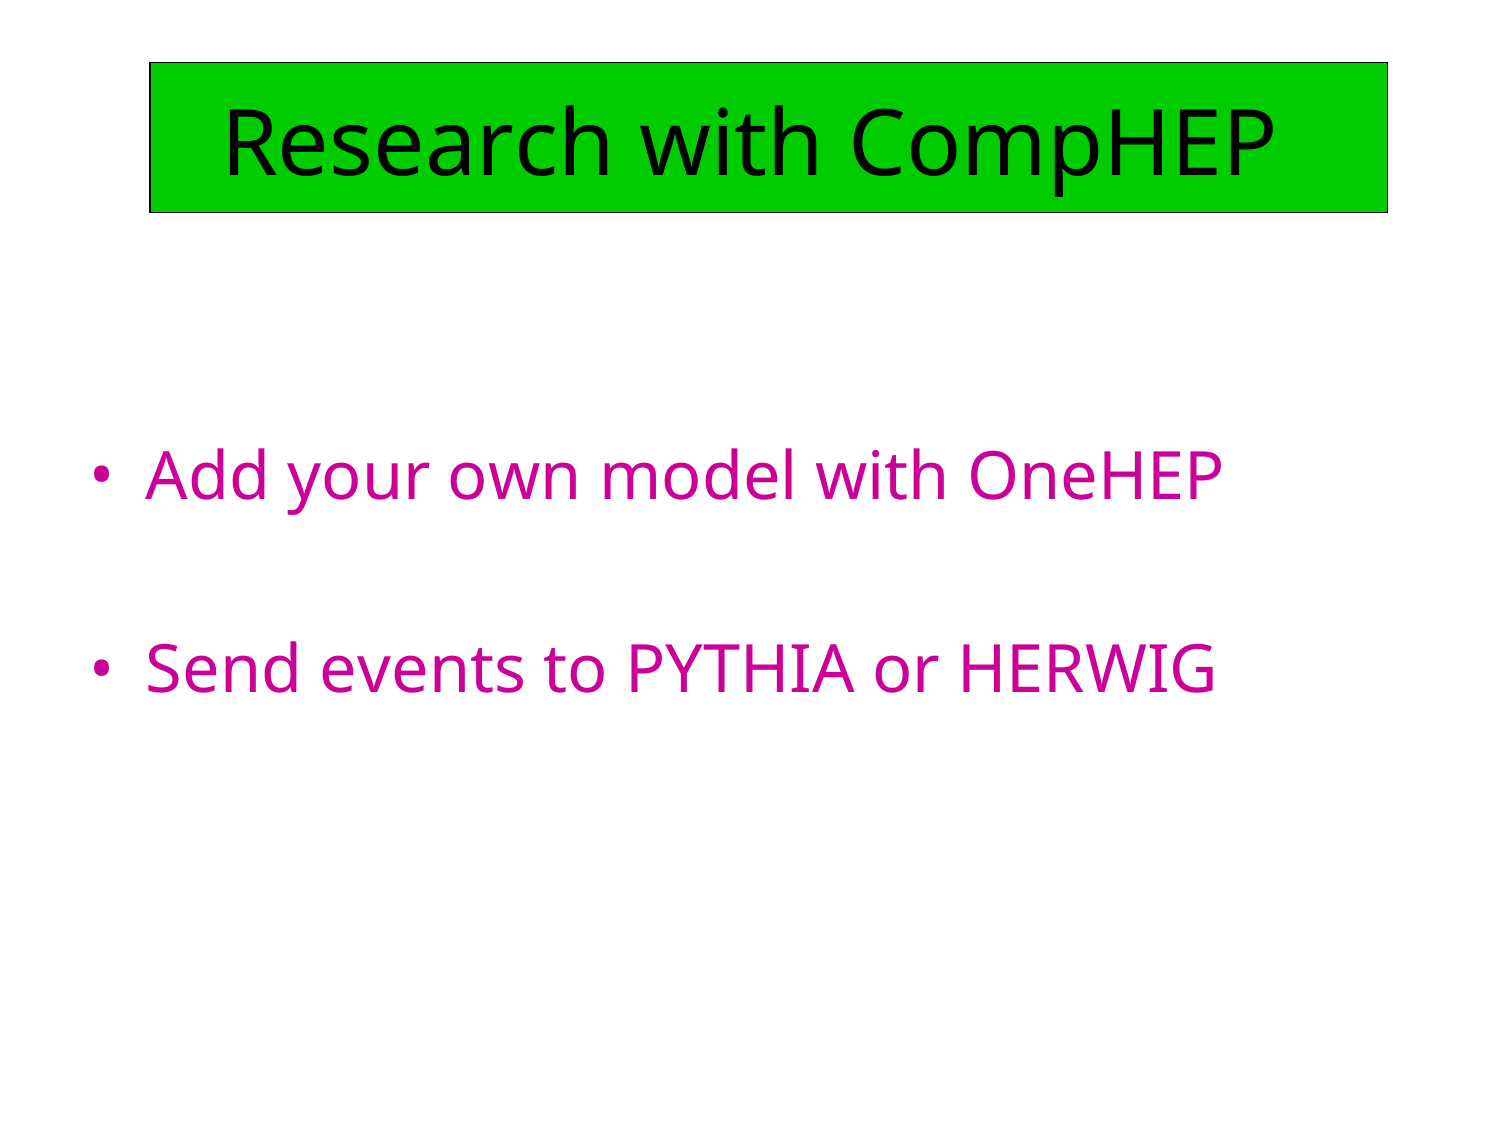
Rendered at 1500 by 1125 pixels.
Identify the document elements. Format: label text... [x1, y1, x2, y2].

title Research with CompHEP [75, 45, 1426, 233]
list Add your own model with OneHEP Send events to PYTHIA or HERWIG [75, 425, 1426, 776]
